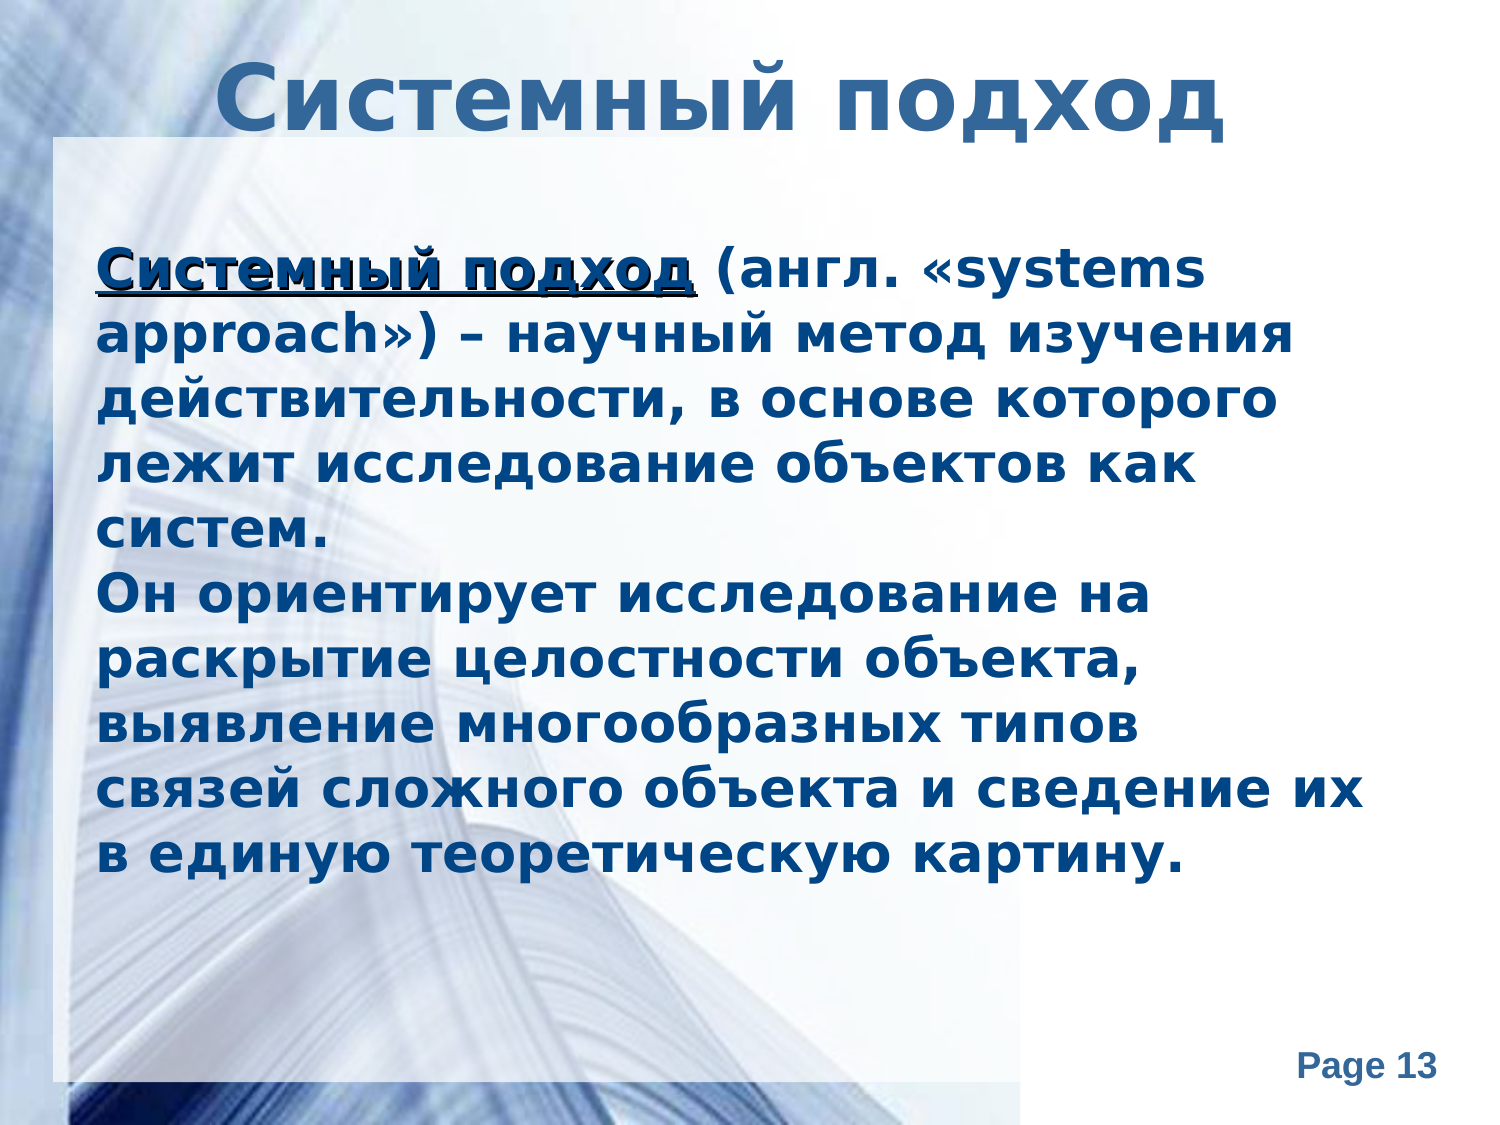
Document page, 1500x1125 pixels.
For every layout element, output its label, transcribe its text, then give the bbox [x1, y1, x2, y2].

text_box Системный подход (англ. «systems approach») – научный метод изучения действительности, в основе которого лежит исследование объектов как систем. Он ориентирует исследование на раскрытие целостности объекта, выявление многообразных типов связей сложного объекта и сведение их в единую теоретическую картину. [80, 226, 1382, 546]
picture [0, 0, 1500, 1125]
text_box Системный подход [198, 31, 1245, 157]
